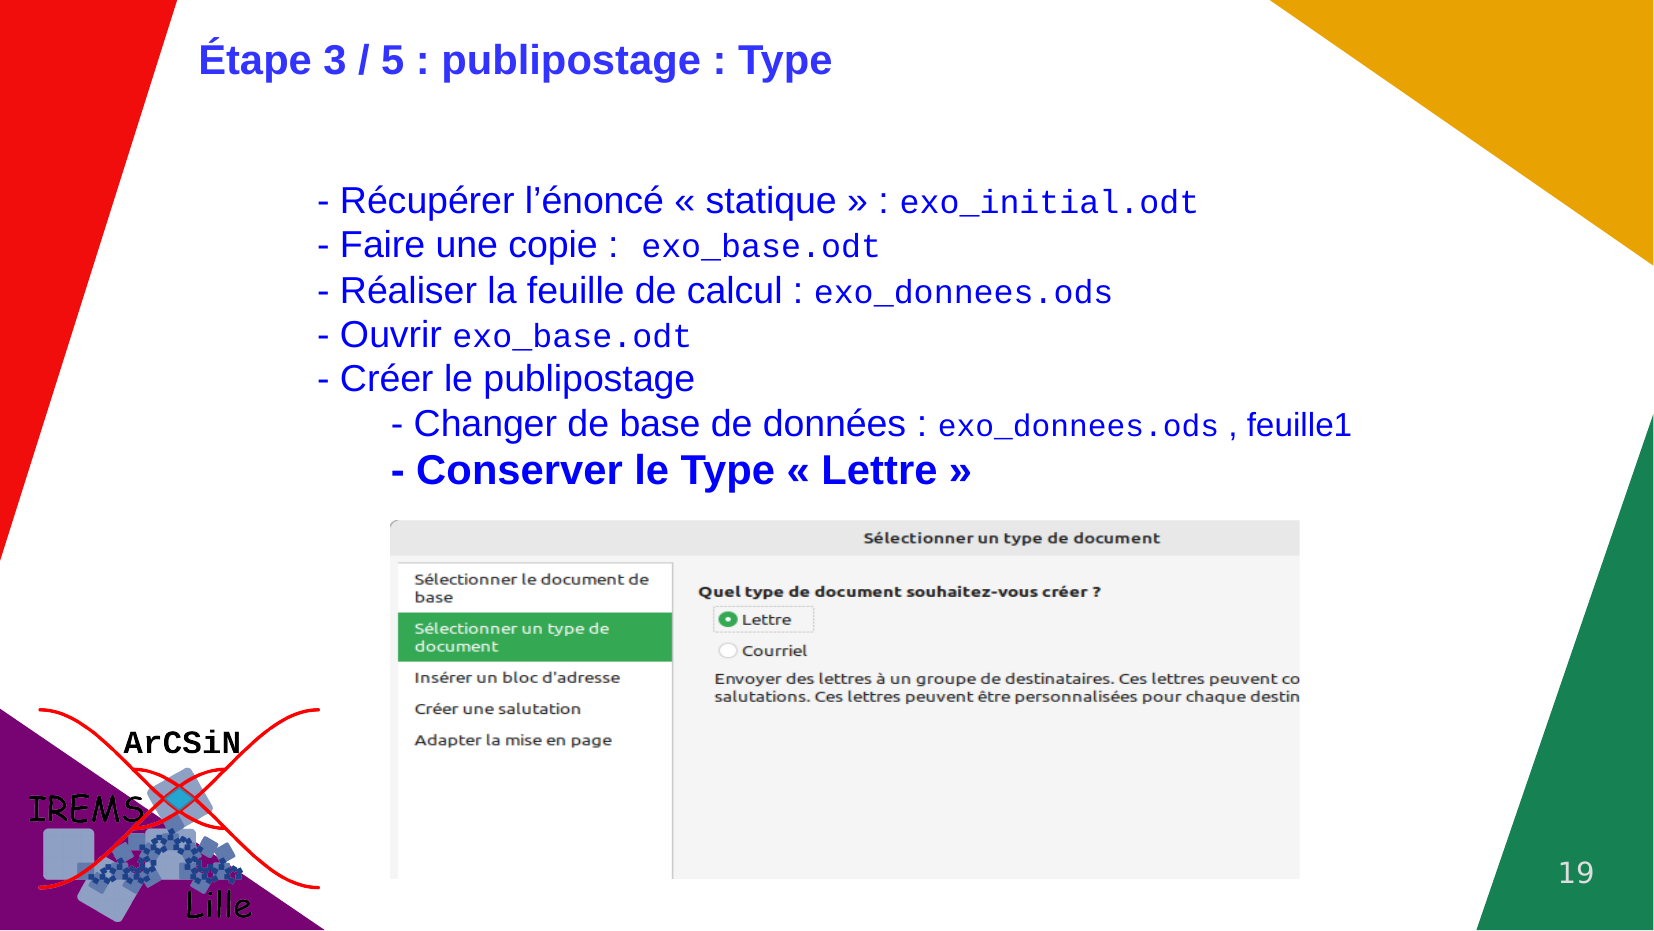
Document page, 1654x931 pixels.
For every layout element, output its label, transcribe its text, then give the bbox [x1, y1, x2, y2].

text_box - Récupérer l’énoncé « statique » : exo_initial.odt - Faire une copie : exo_base.odt - Réaliser la feuille de calcul : exo_donnees.ods - Ouvrir exo_base.odt - Créer le publipostage - Changer de base de données : exo_donnees.ods , feuille1 - Conserver le Type « Lettre » [317, 179, 1597, 543]
picture [390, 520, 1300, 879]
text_box Étape 3 / 5 : publipostage : Type [183, 29, 1304, 94]
picture [29, 708, 320, 922]
